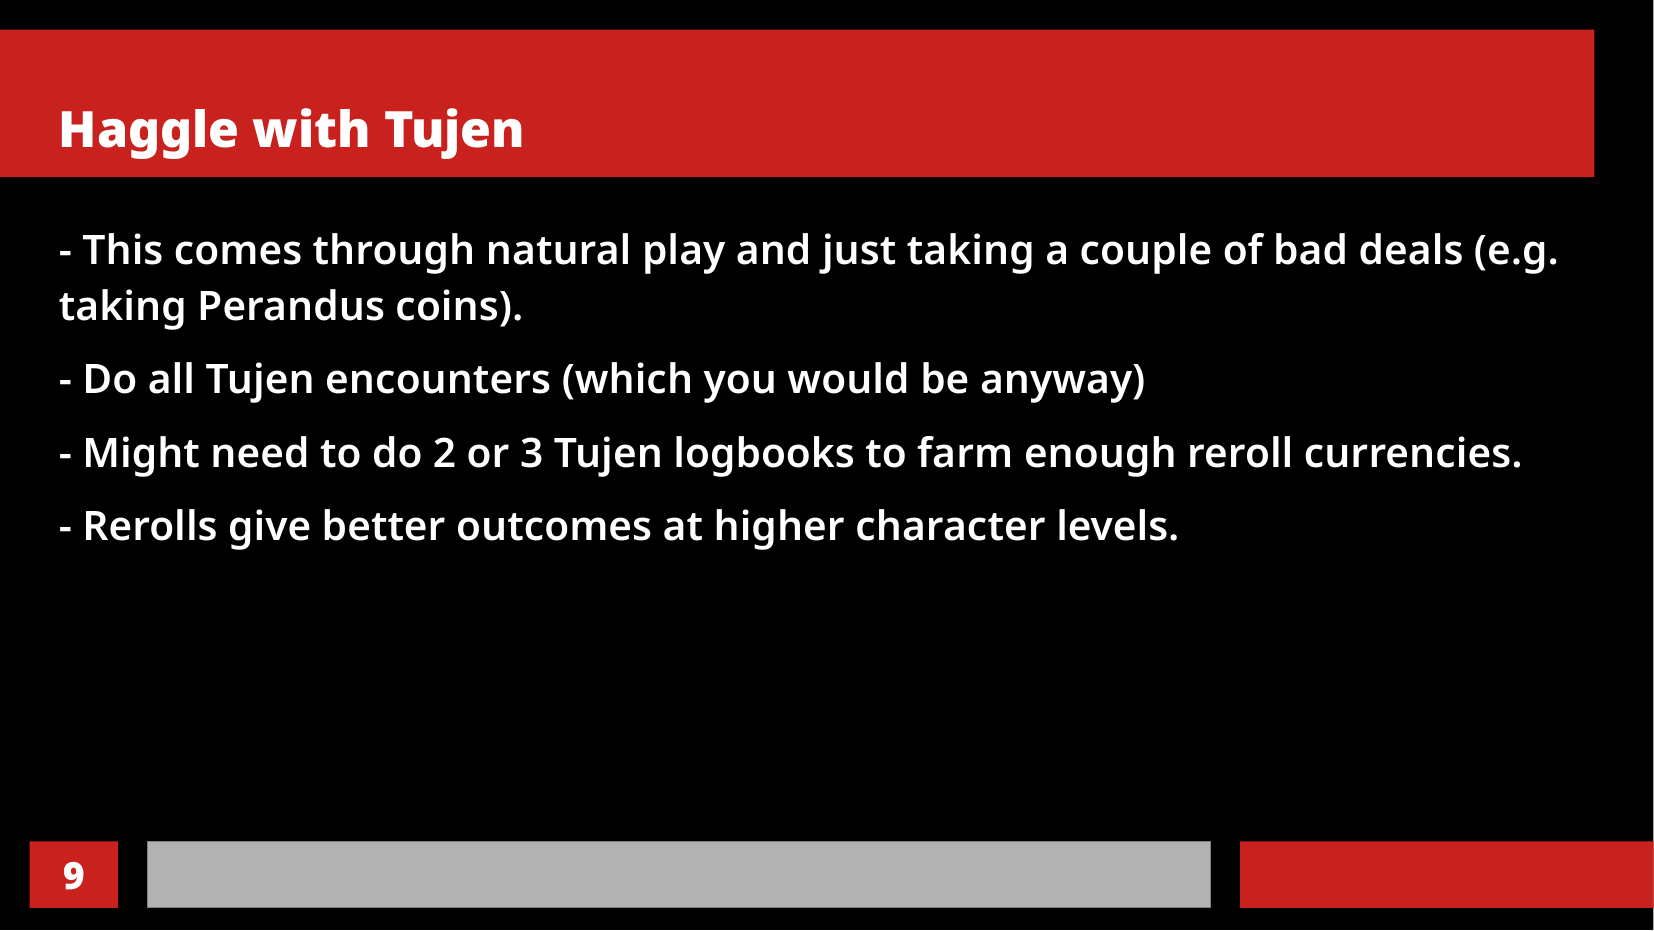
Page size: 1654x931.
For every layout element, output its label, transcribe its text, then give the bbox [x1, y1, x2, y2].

title Haggle with Tujen [59, 44, 1595, 163]
list - This comes through natural play and just taking a couple of bad deals (e.g. taking Perandus coins). - Do all Tujen encounters (which you would be anyway) - Might need to do 2 or 3 Tujen logbooks to farm enough reroll currencies. - Rerolls give better outcomes at higher character levels. [59, 221, 1565, 798]
